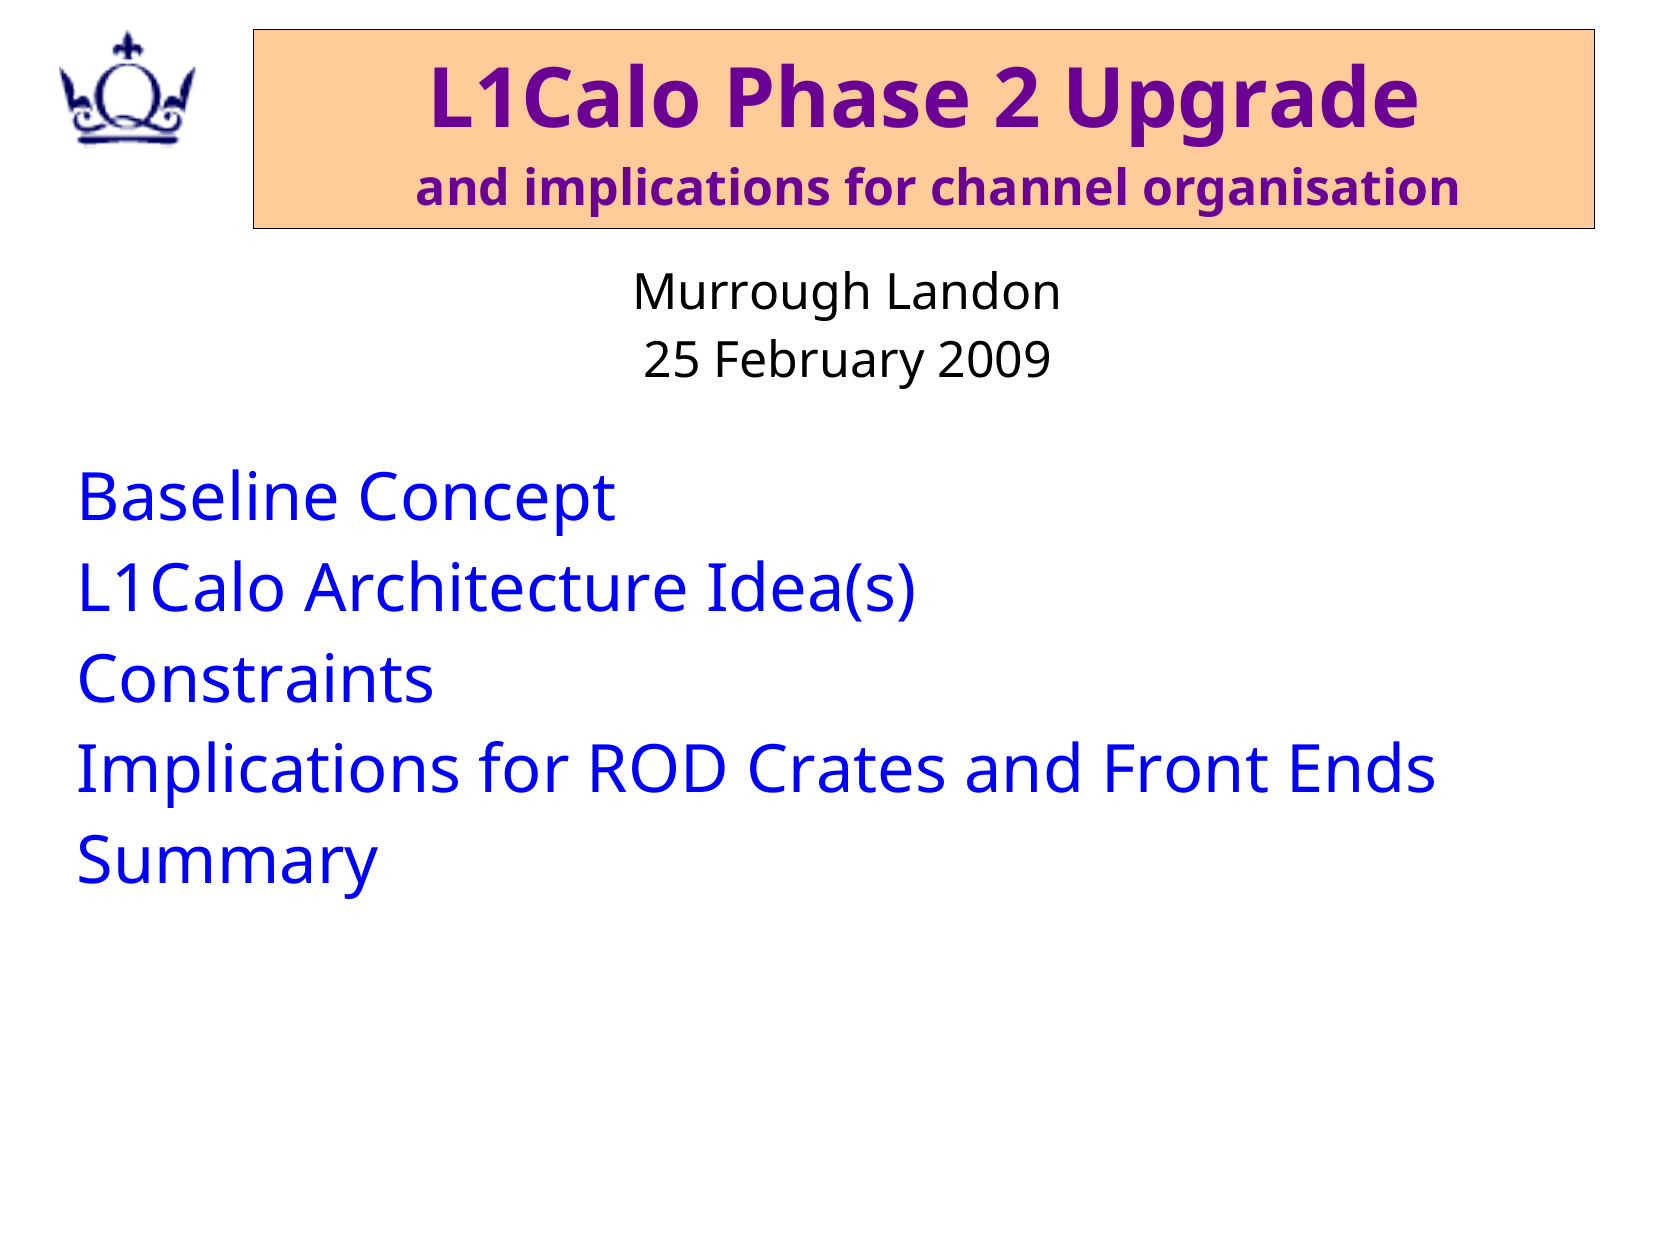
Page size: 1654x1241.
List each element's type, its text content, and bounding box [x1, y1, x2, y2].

text_box Murrough Landon 25 February 2009 [476, 256, 1219, 396]
list Baseline Concept L1Calo Architecture Idea(s) Constraints Implications for ROD Crates and Front Ends Summary [59, 449, 1595, 1112]
picture [59, 29, 200, 148]
title L1Calo Phase 2 Upgrade and implications for channel organisation [253, 29, 1595, 229]
